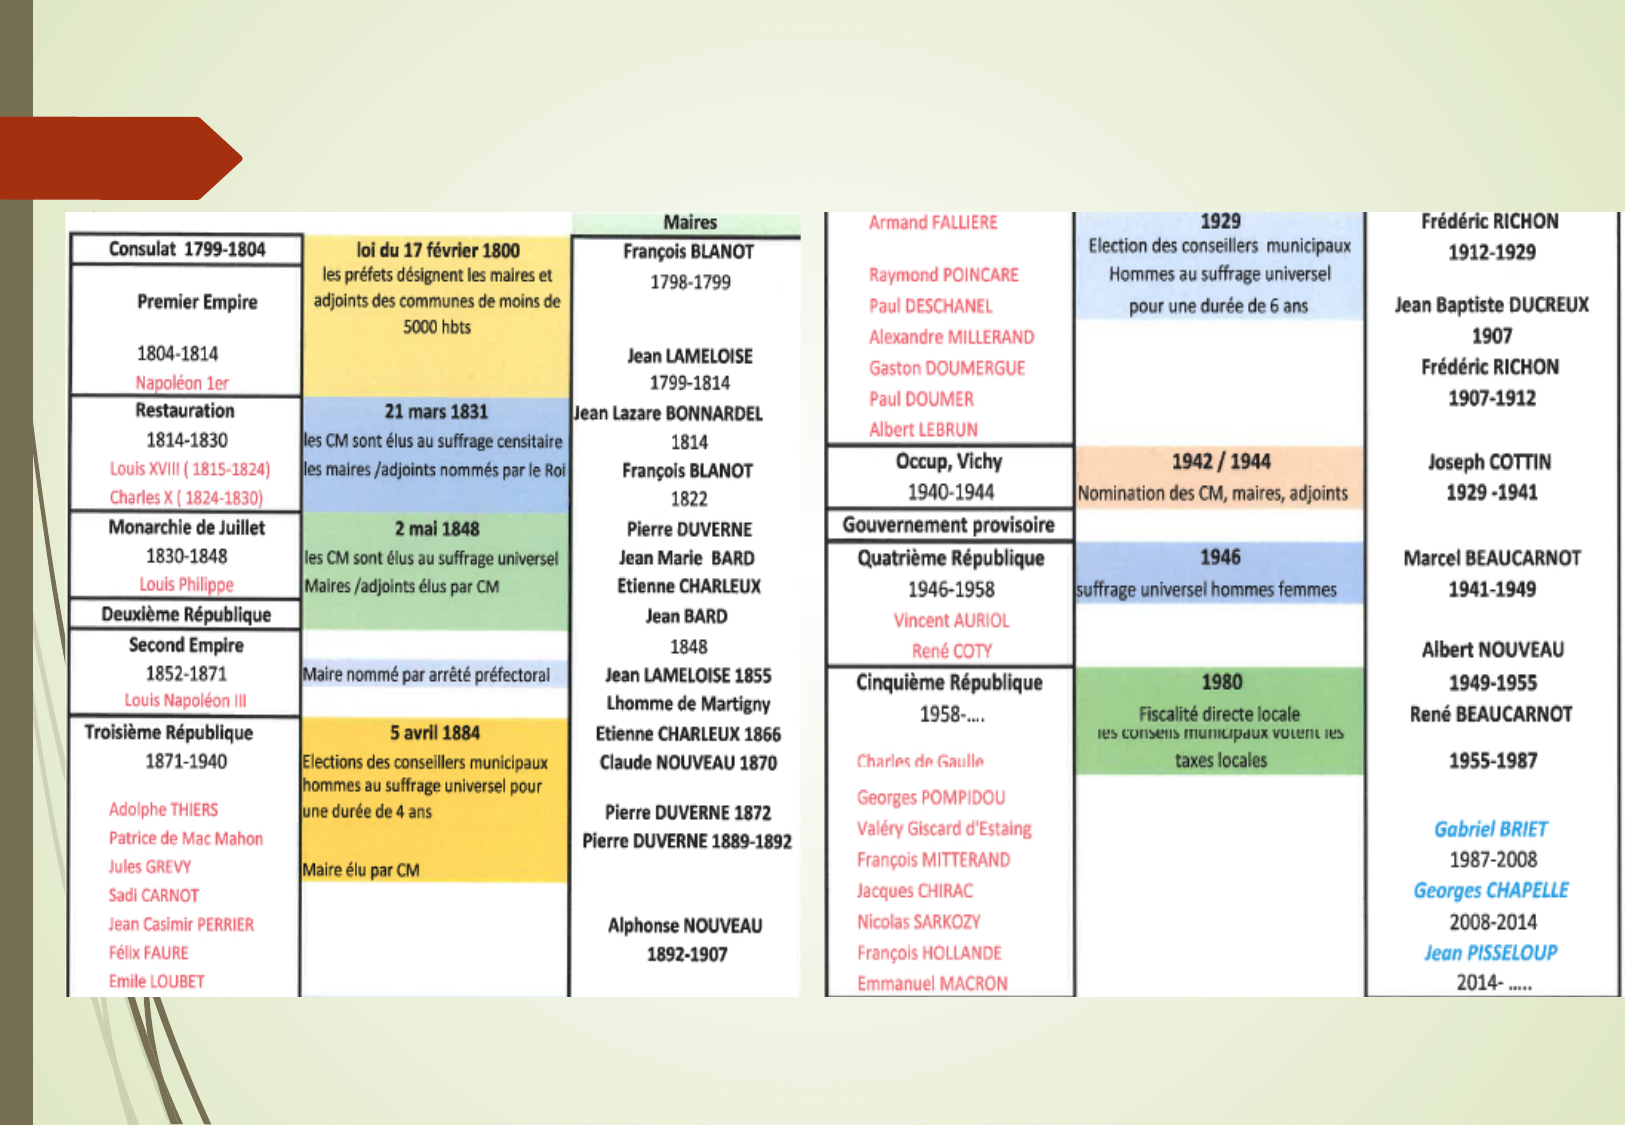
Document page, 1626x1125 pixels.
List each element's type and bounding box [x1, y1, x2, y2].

picture [824, 212, 1625, 997]
picture [65, 212, 801, 997]
